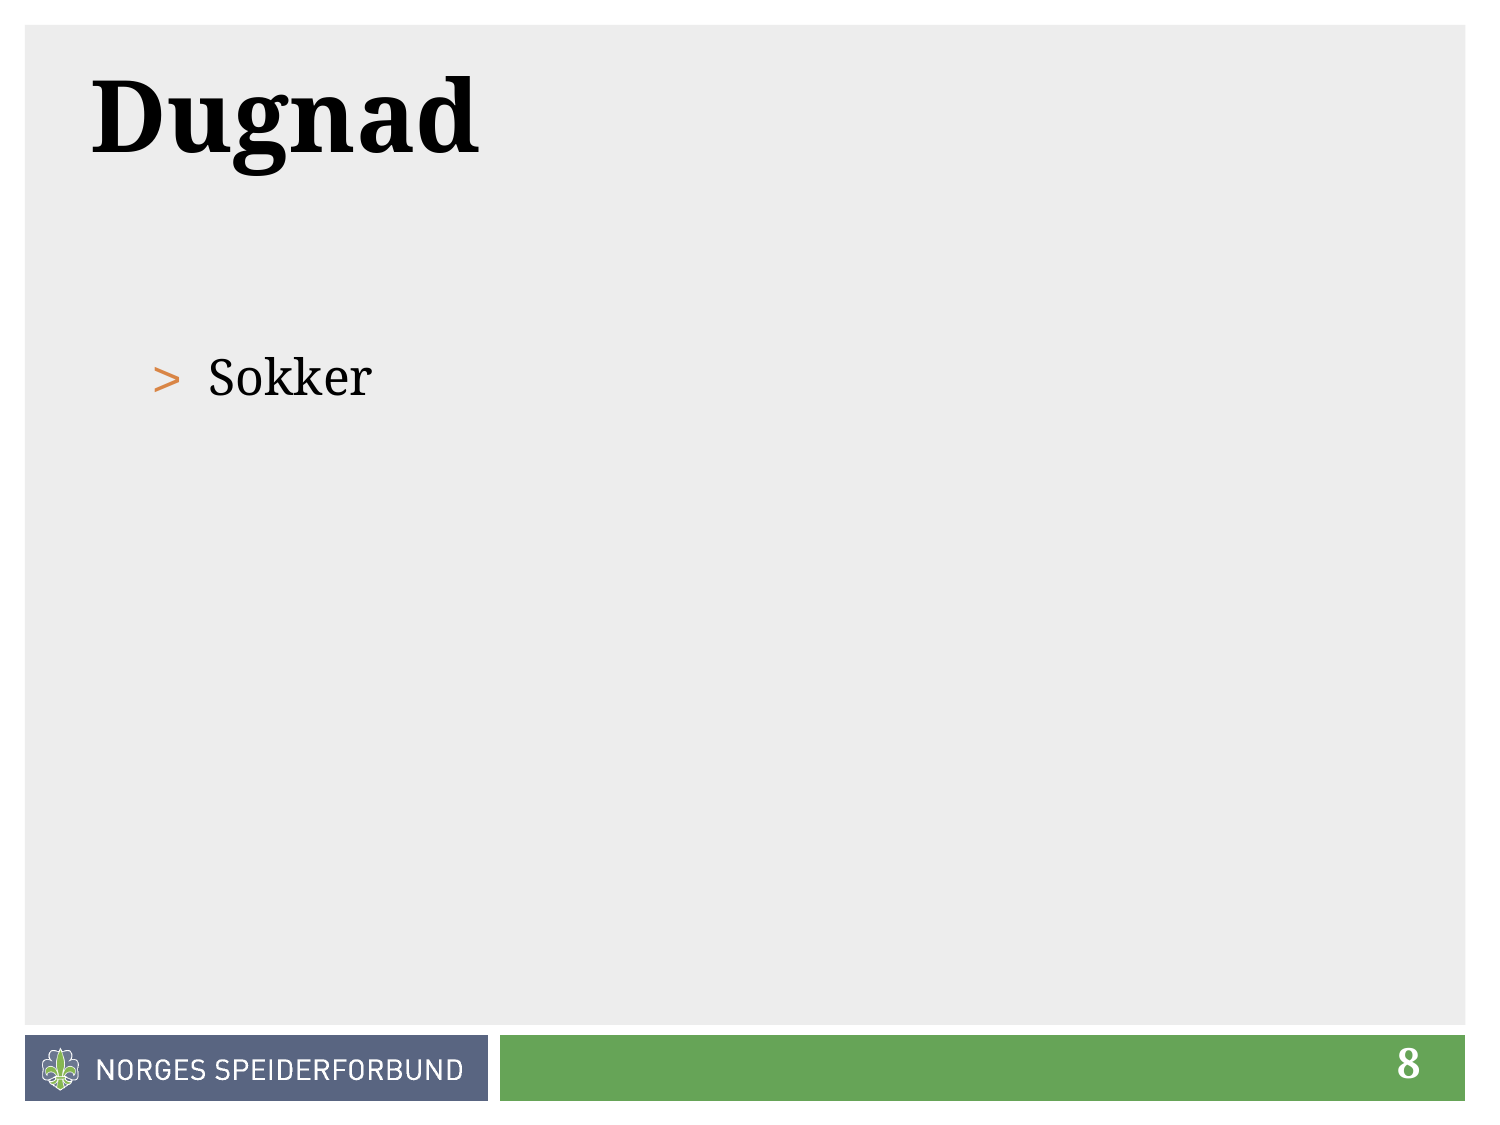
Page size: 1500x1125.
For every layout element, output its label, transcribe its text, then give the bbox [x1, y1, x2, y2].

title Dugnad [75, 45, 1426, 233]
list Sokker [137, 337, 1388, 938]
